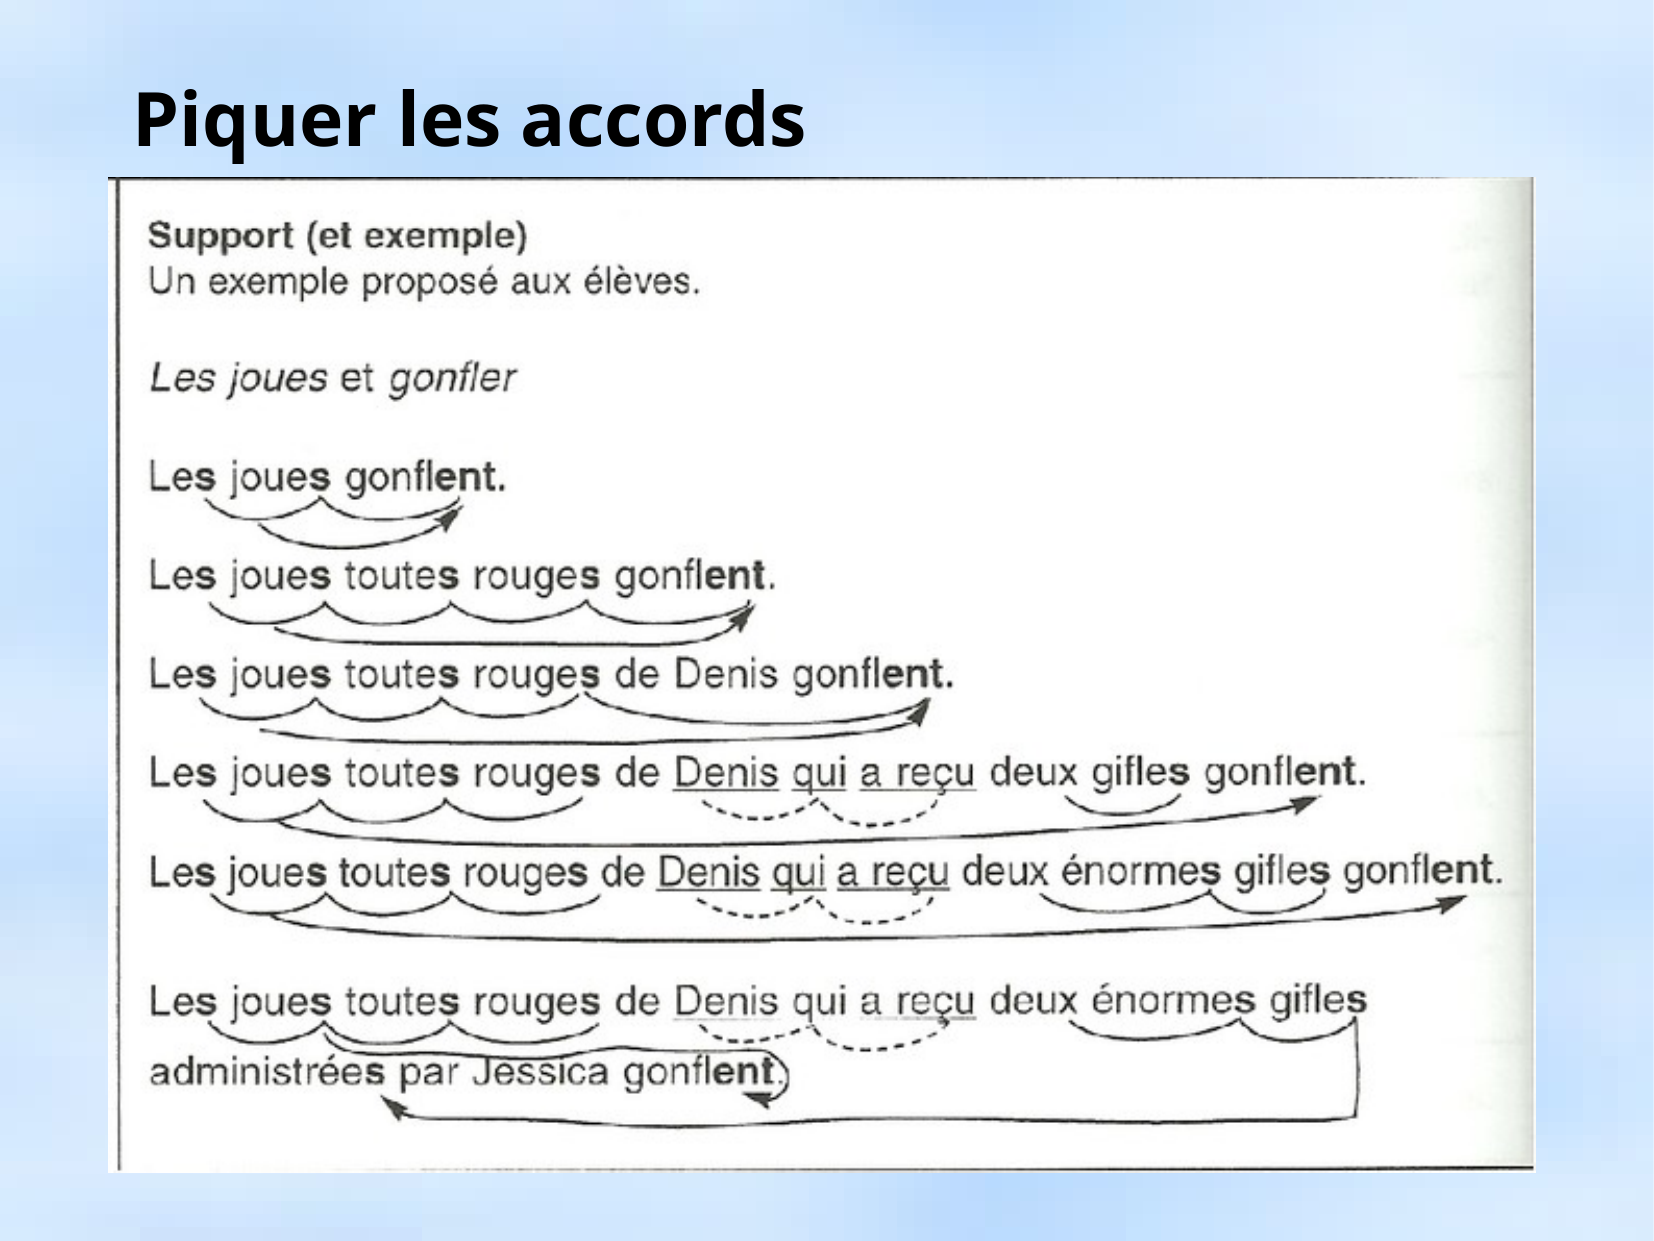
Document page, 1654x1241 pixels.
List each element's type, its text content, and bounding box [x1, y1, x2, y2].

text_box Piquer les accords [118, 59, 886, 177]
picture [0, 0, 1654, 1241]
